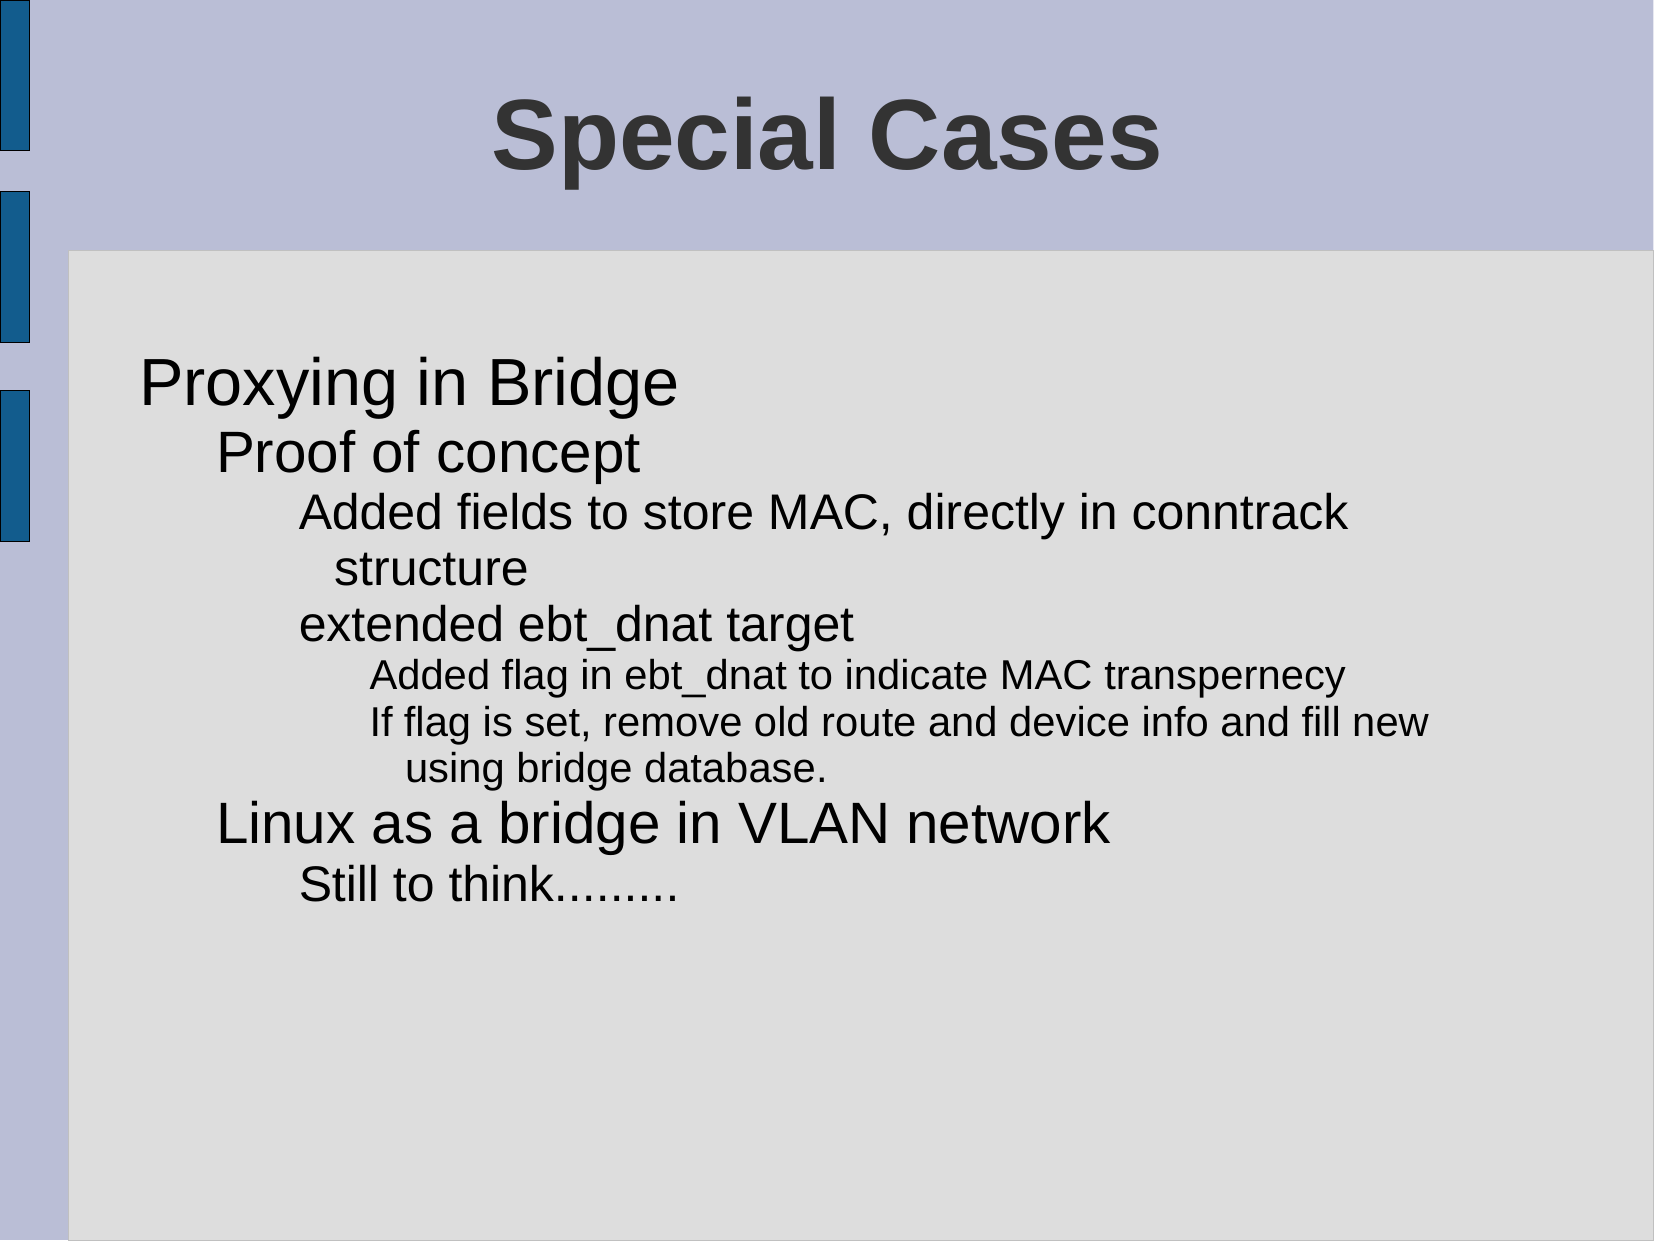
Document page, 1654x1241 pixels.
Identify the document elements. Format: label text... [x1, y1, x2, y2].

list Proxying in Bridge Proof of concept Added fields to store MAC, directly in conntrack structure extended ebt_dnat target Added flag in ebt_dnat to indicate MAC transpernecy If flag is set, remove old route and device info and fill new using bridge database. Linux as a bridge in VLAN network Still to think......... [121, 344, 1534, 1127]
title Special Cases [121, 31, 1534, 239]
